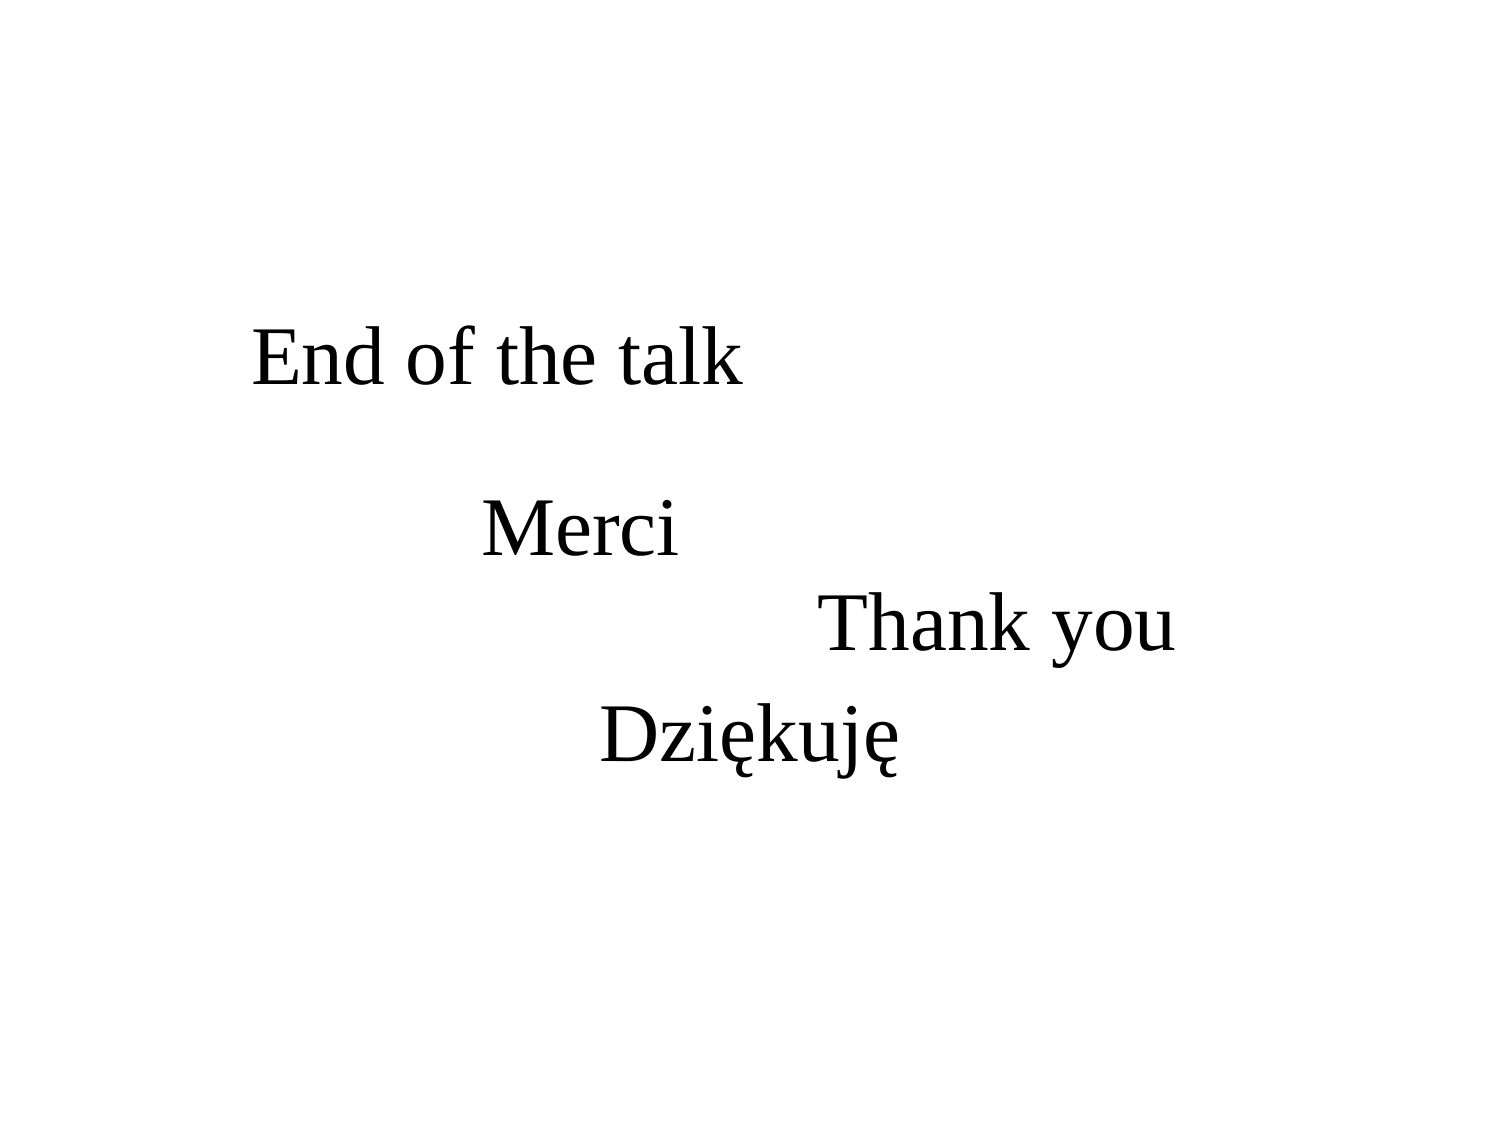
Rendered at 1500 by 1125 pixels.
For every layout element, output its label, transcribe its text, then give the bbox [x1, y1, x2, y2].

text_box End of the talk [236, 307, 760, 415]
text_box Merci [466, 478, 696, 586]
text_box Thank you [803, 572, 1192, 680]
text_box Dziękuję [584, 684, 916, 792]
